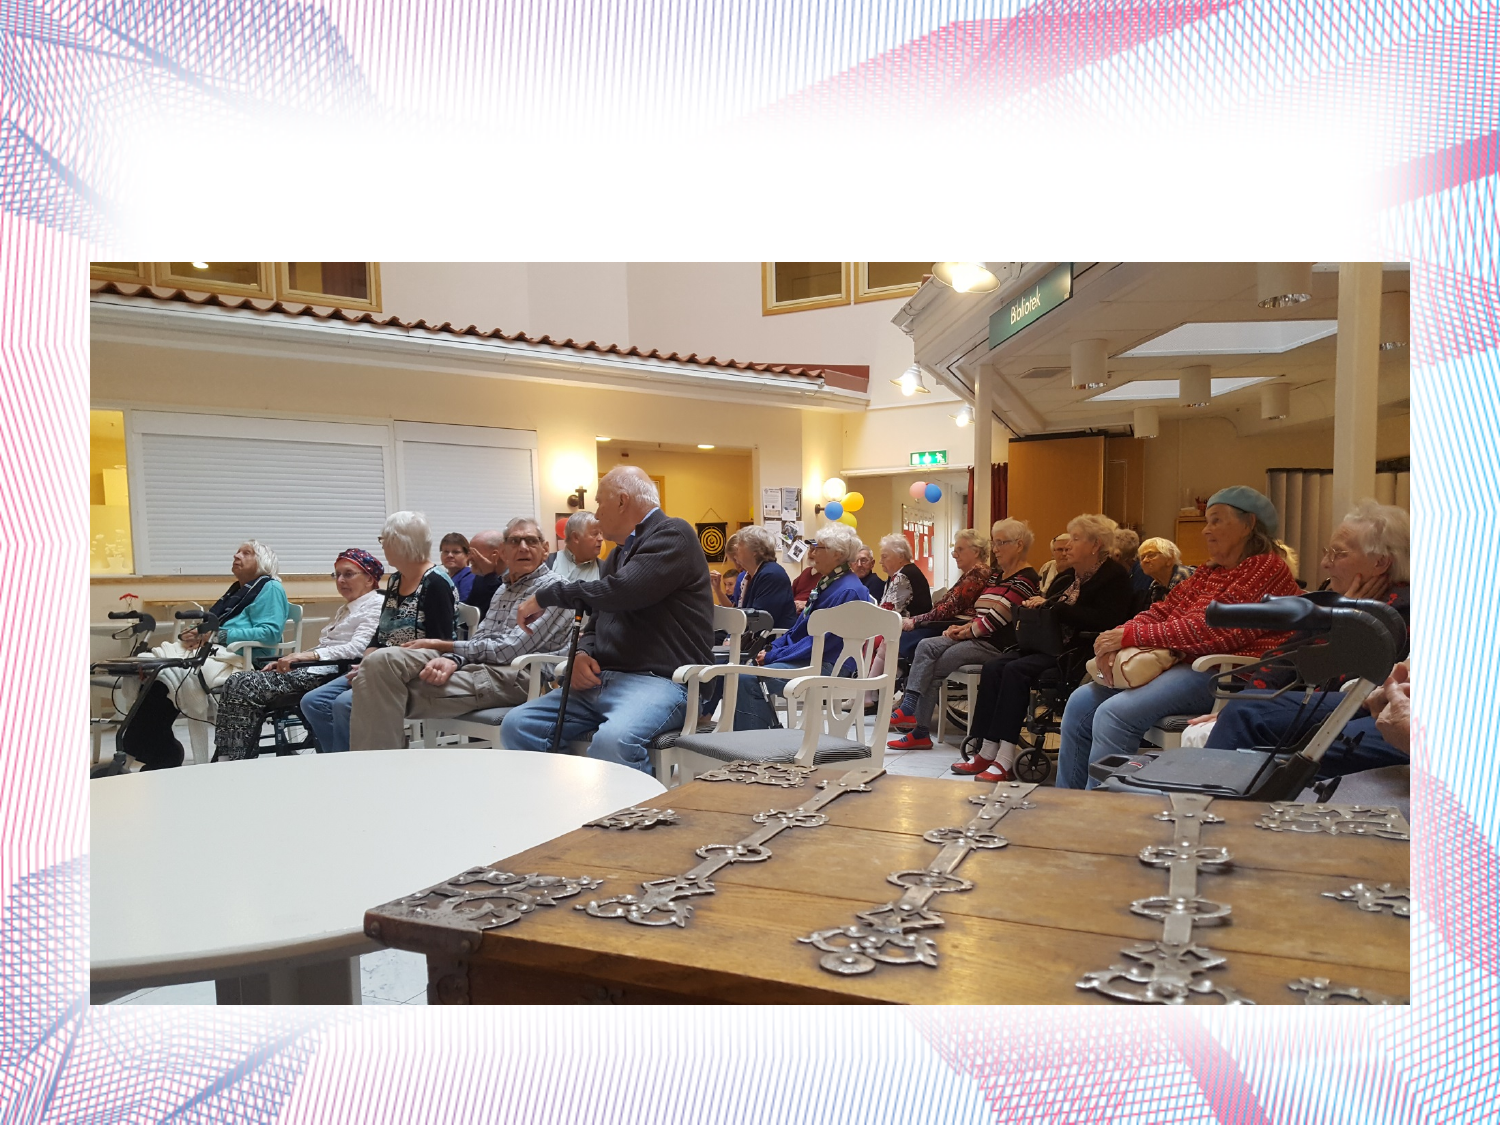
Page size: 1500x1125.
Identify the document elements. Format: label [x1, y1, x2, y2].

picture [90, 262, 1410, 1005]
